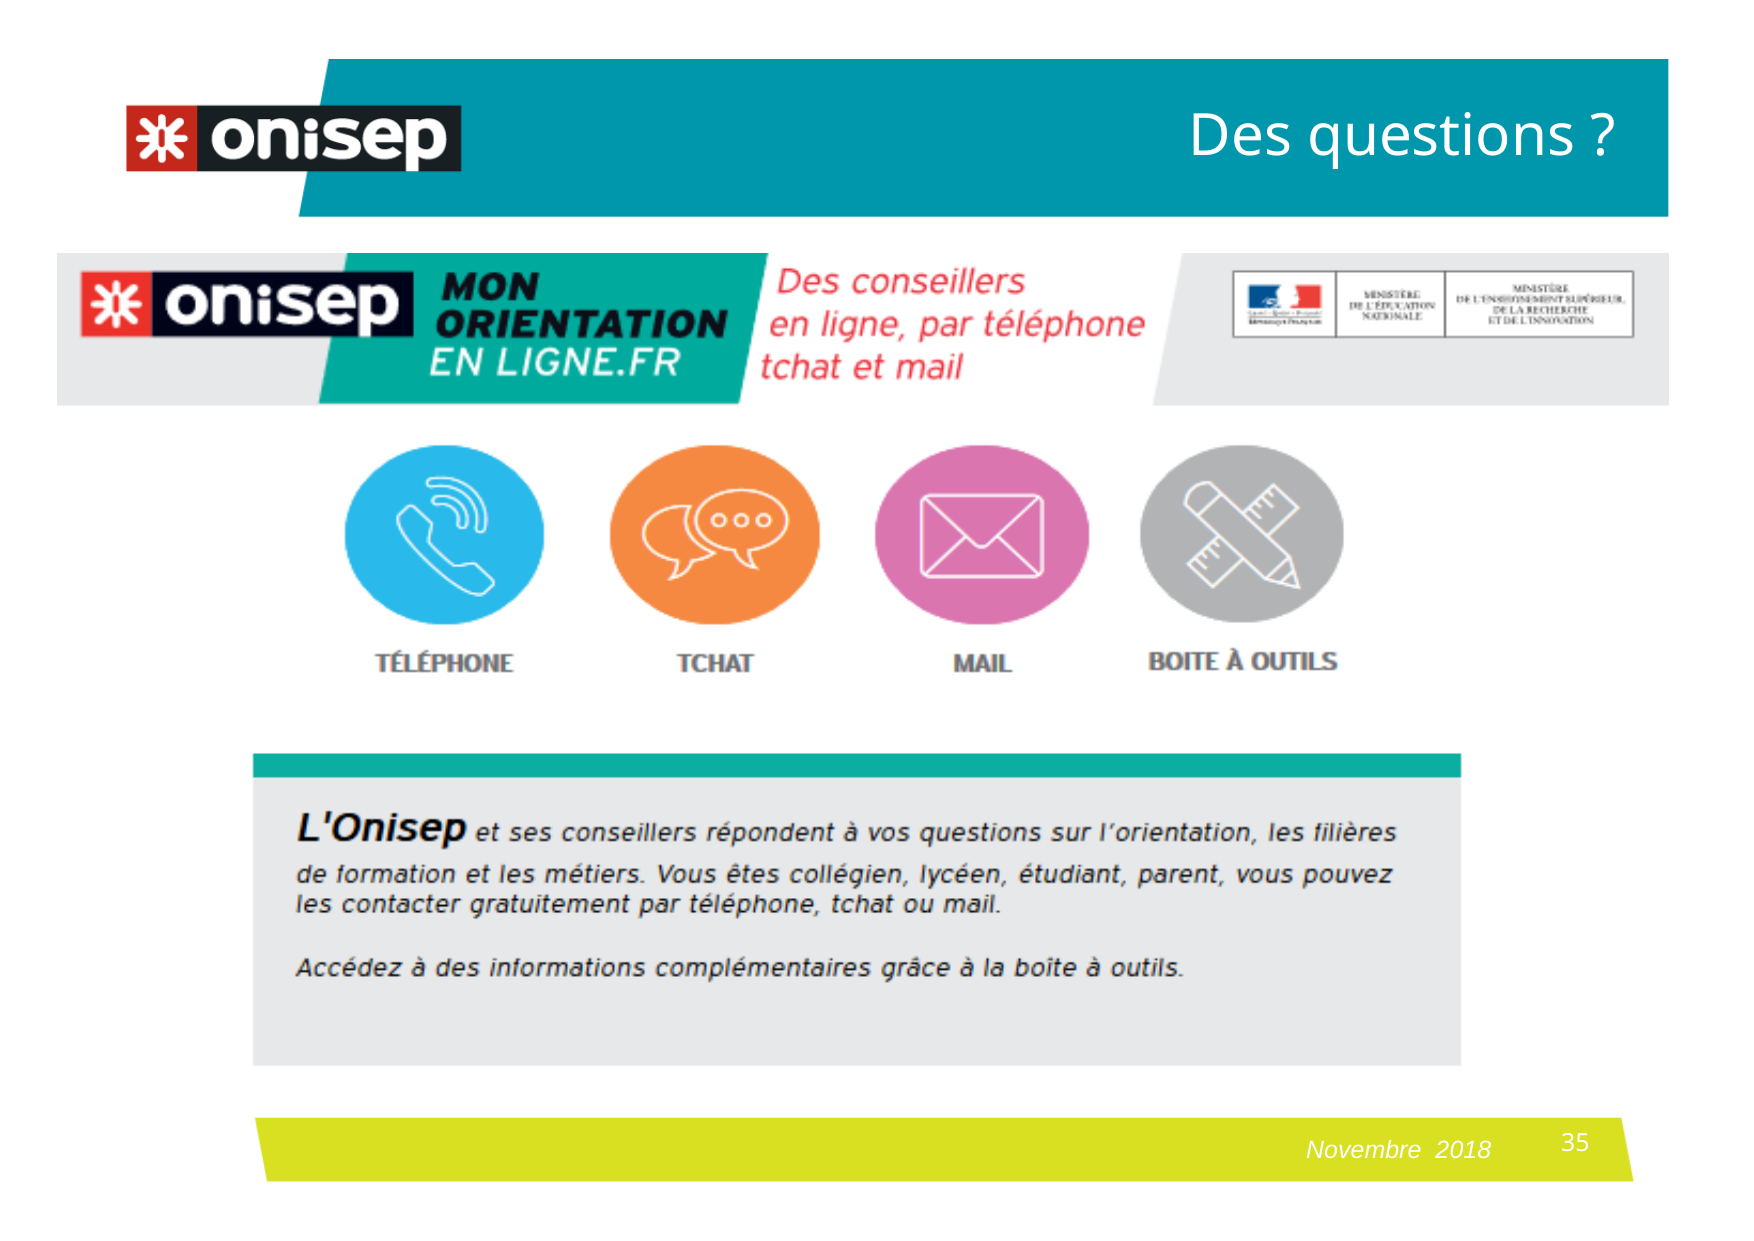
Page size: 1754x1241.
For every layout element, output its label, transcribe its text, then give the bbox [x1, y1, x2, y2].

picture [57, 59, 1669, 1182]
text_box <numéro> [1546, 1118, 1670, 1179]
text_box Des questions ? [473, 89, 1631, 170]
title Novembre 2018 [276, 1125, 1507, 1172]
